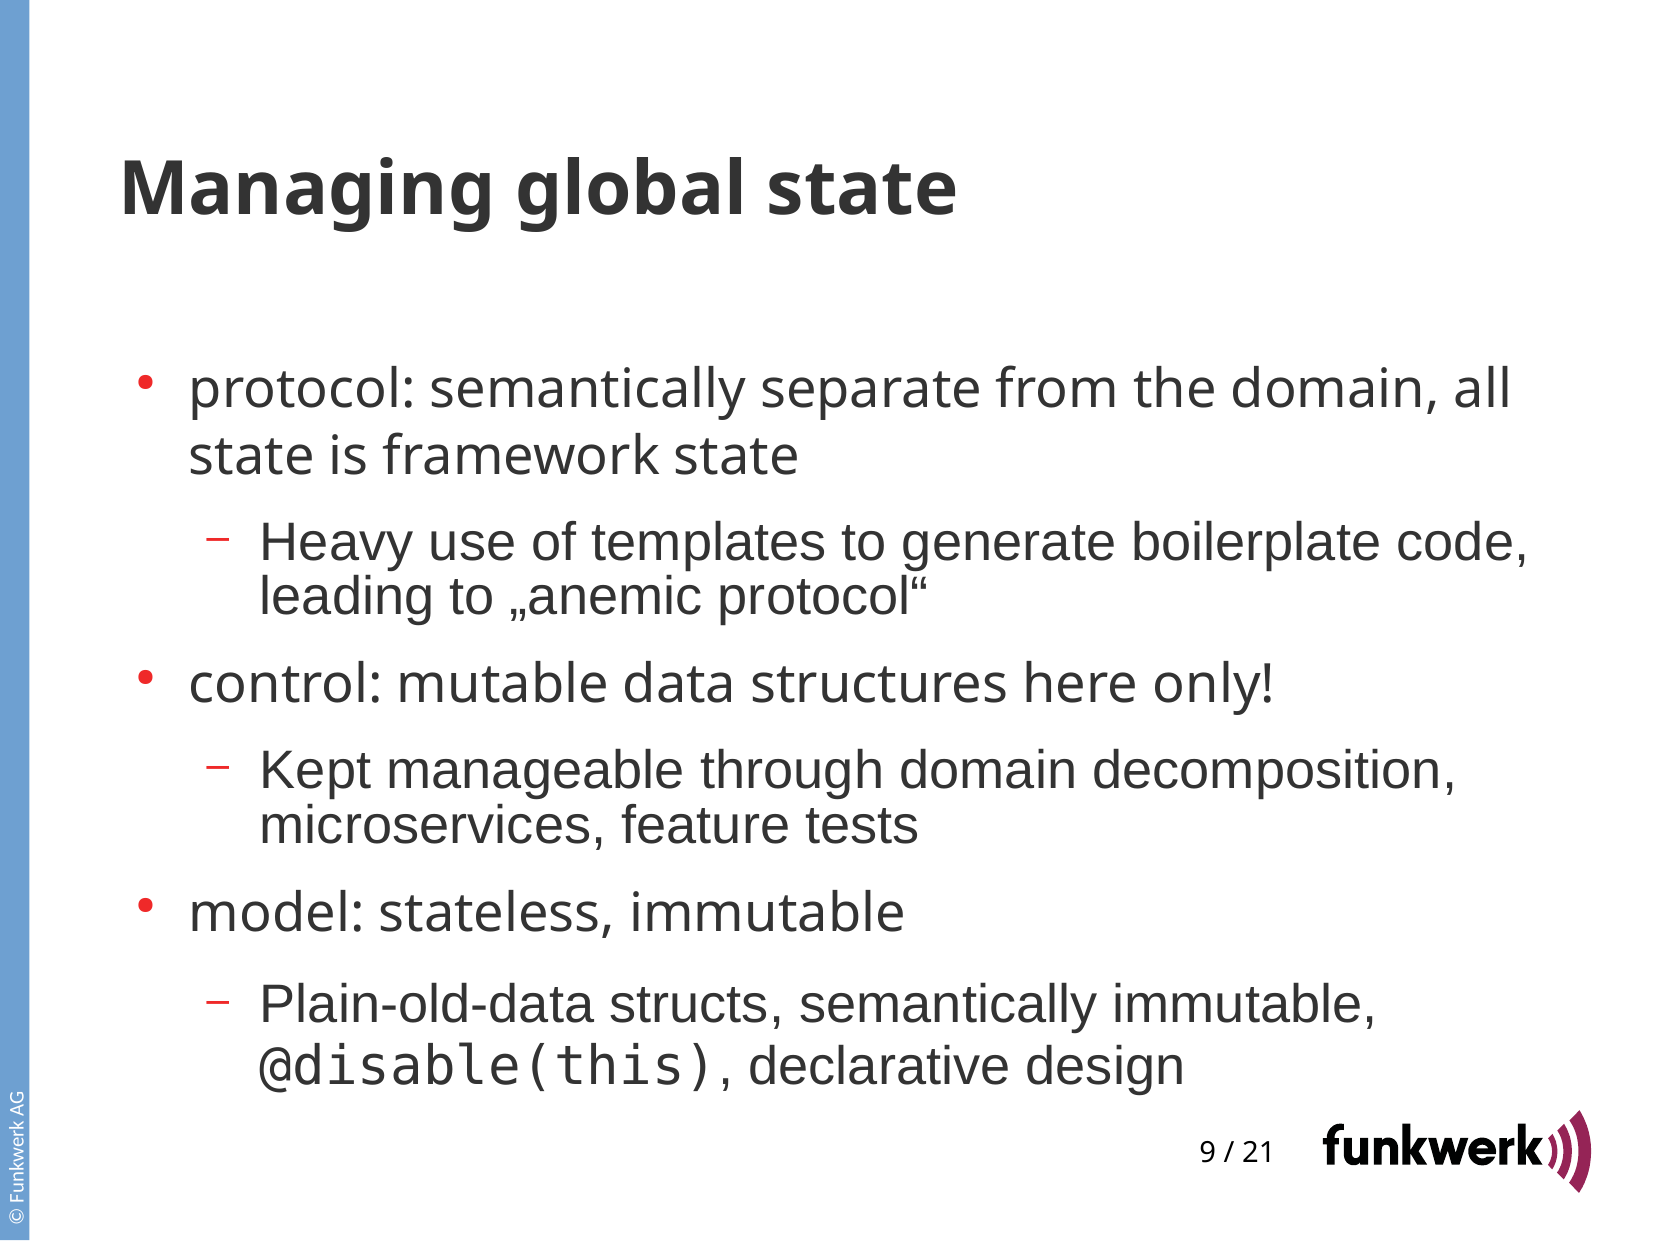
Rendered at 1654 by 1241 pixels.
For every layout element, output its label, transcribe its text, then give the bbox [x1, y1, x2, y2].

list protocol: semantically separate from the domain, all state is framework state Heavy use of templates to generate boilerplate code, leading to „anemic protocol“ control: mutable data structures here only! Kept manageable through domain decomposition, microservices, feature tests model: stateless, immutable Plain-old-data structs, semantically immutable, @disable(this), declarative design [118, 354, 1536, 1074]
title Managing global state [118, 49, 1571, 237]
